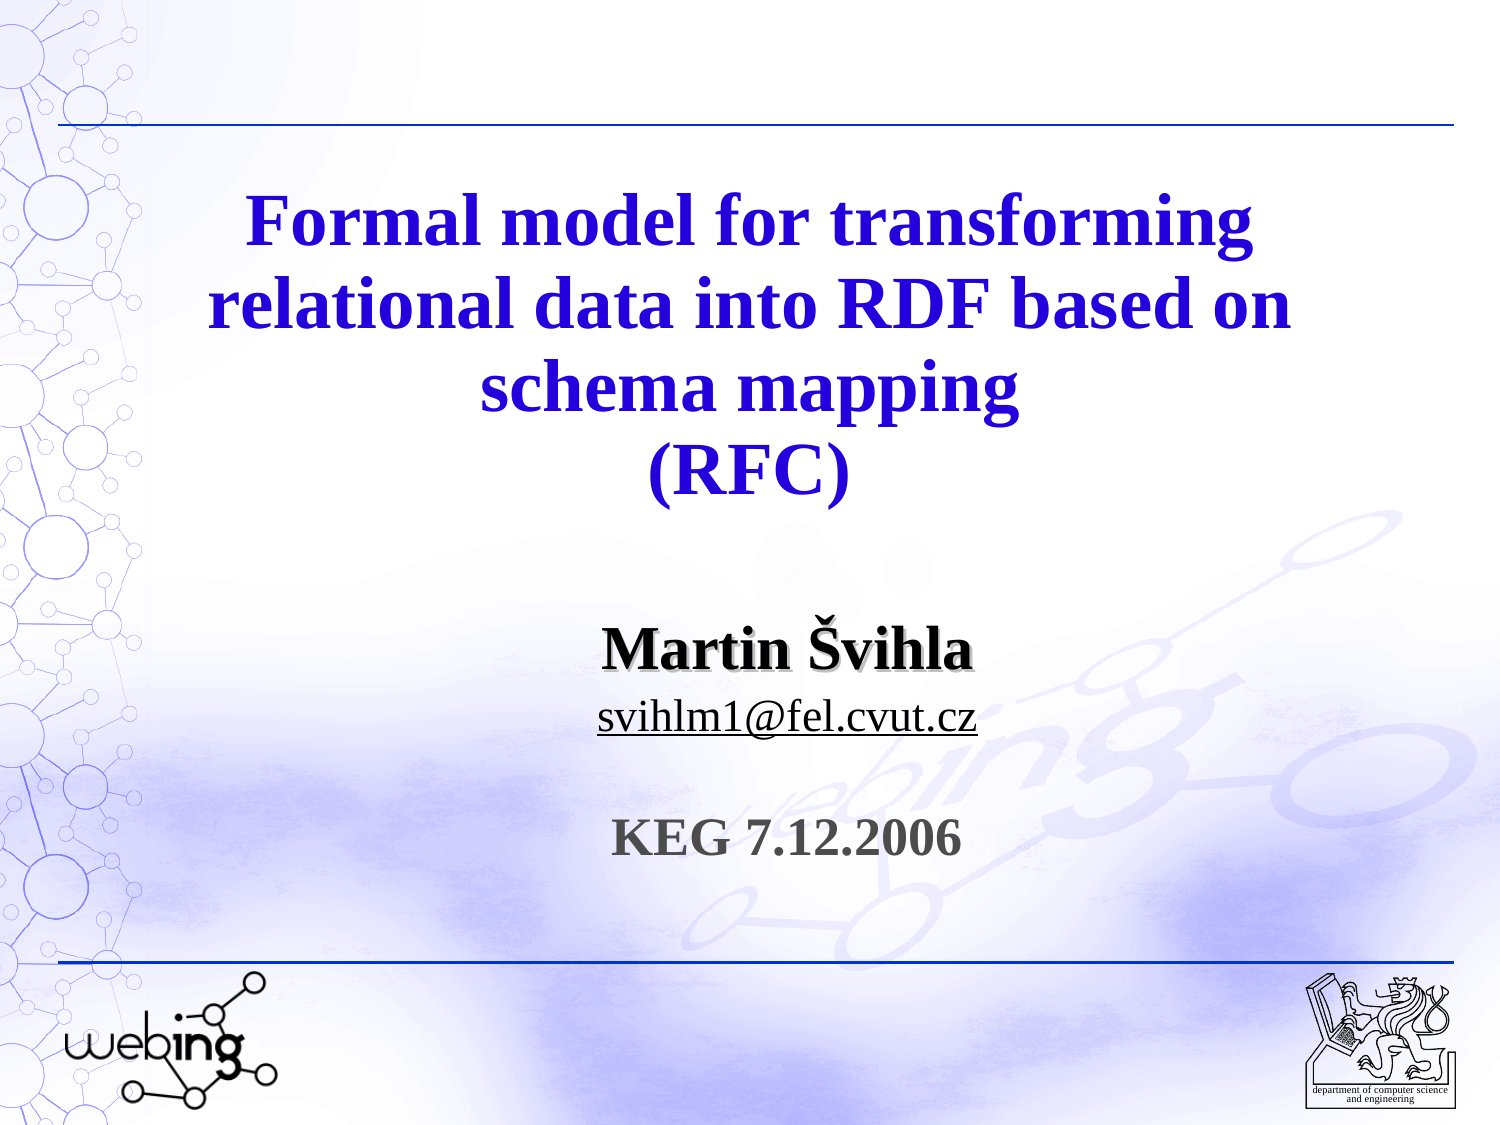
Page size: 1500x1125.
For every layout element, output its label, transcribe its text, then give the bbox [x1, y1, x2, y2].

title Formal model for transforming relational data into RDF based on schema mapping (RFC) [112, 12, 1388, 612]
picture [0, 0, 1500, 1125]
subtitle Martin Švihla svihlm1@fel.cvut.cz KEG 7.12.2006 [99, 612, 1401, 1080]
